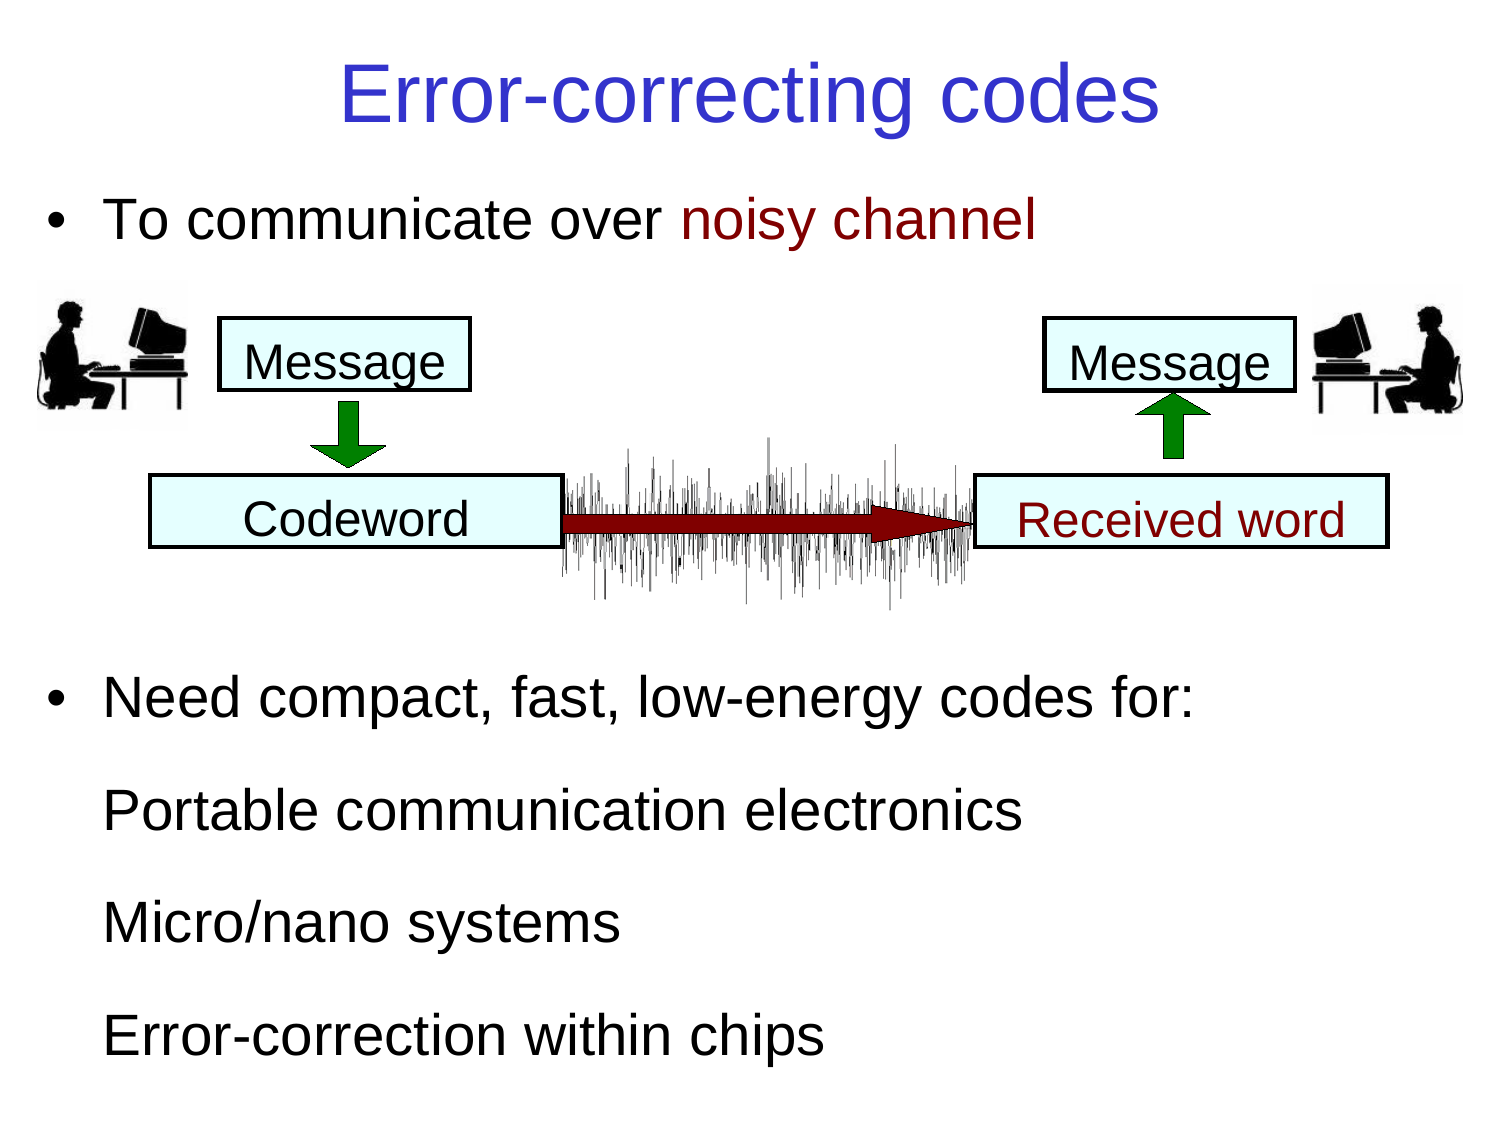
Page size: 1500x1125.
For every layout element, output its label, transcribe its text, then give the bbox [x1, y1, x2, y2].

list To communicate over noisy channel Need compact, fast, low-energy codes for: Portable communication electronics Micro/nano systems Error-correction within chips [31, 99, 1500, 1125]
text_box Message [219, 317, 471, 390]
text_box Codeword [149, 474, 563, 547]
title Error-correcting codes [112, 0, 1388, 188]
text_box Received word [974, 475, 1388, 548]
picture [1312, 284, 1463, 435]
text_box [310, 401, 386, 468]
text_box [1135, 392, 1211, 459]
text_box Message [1044, 318, 1296, 391]
text_box [562, 505, 976, 543]
picture [37, 280, 188, 431]
